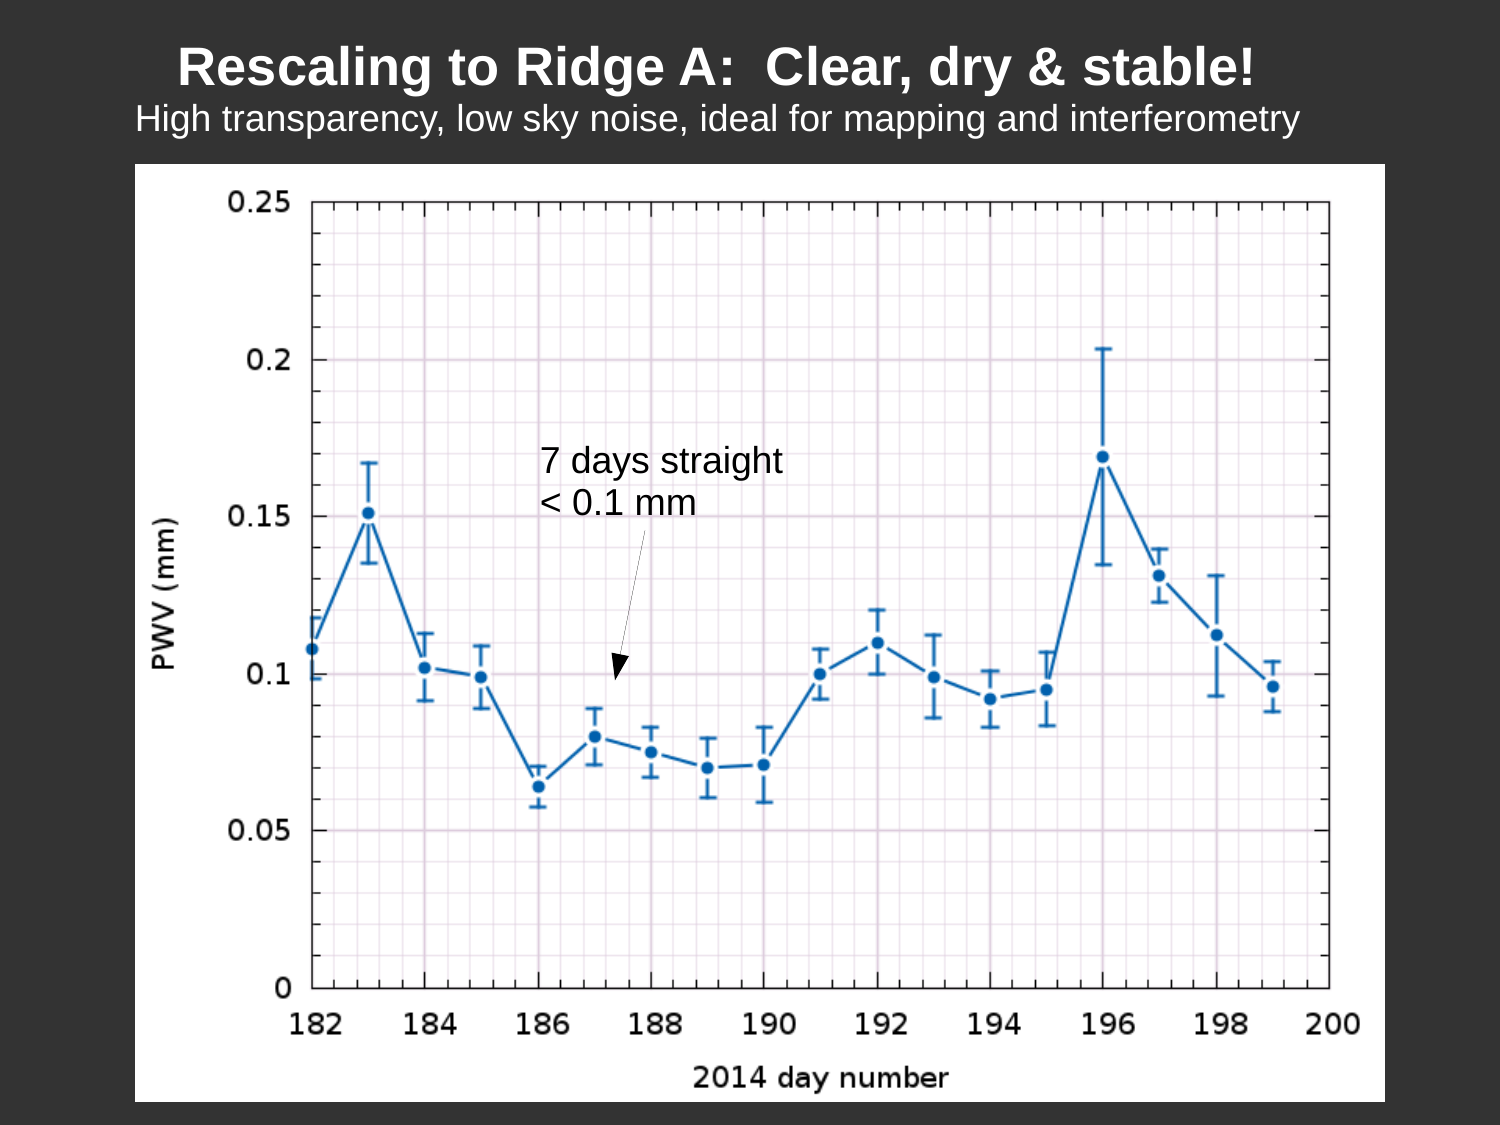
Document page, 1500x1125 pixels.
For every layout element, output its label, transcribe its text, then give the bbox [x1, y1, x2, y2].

text_box 7 days straight < 0.1 mm [525, 431, 809, 531]
picture [135, 164, 1385, 1102]
text_box Rescaling to Ridge A: Clear, dry & stable! High transparency, low sky noise, ideal for mapping and interferometry [120, 29, 1417, 147]
